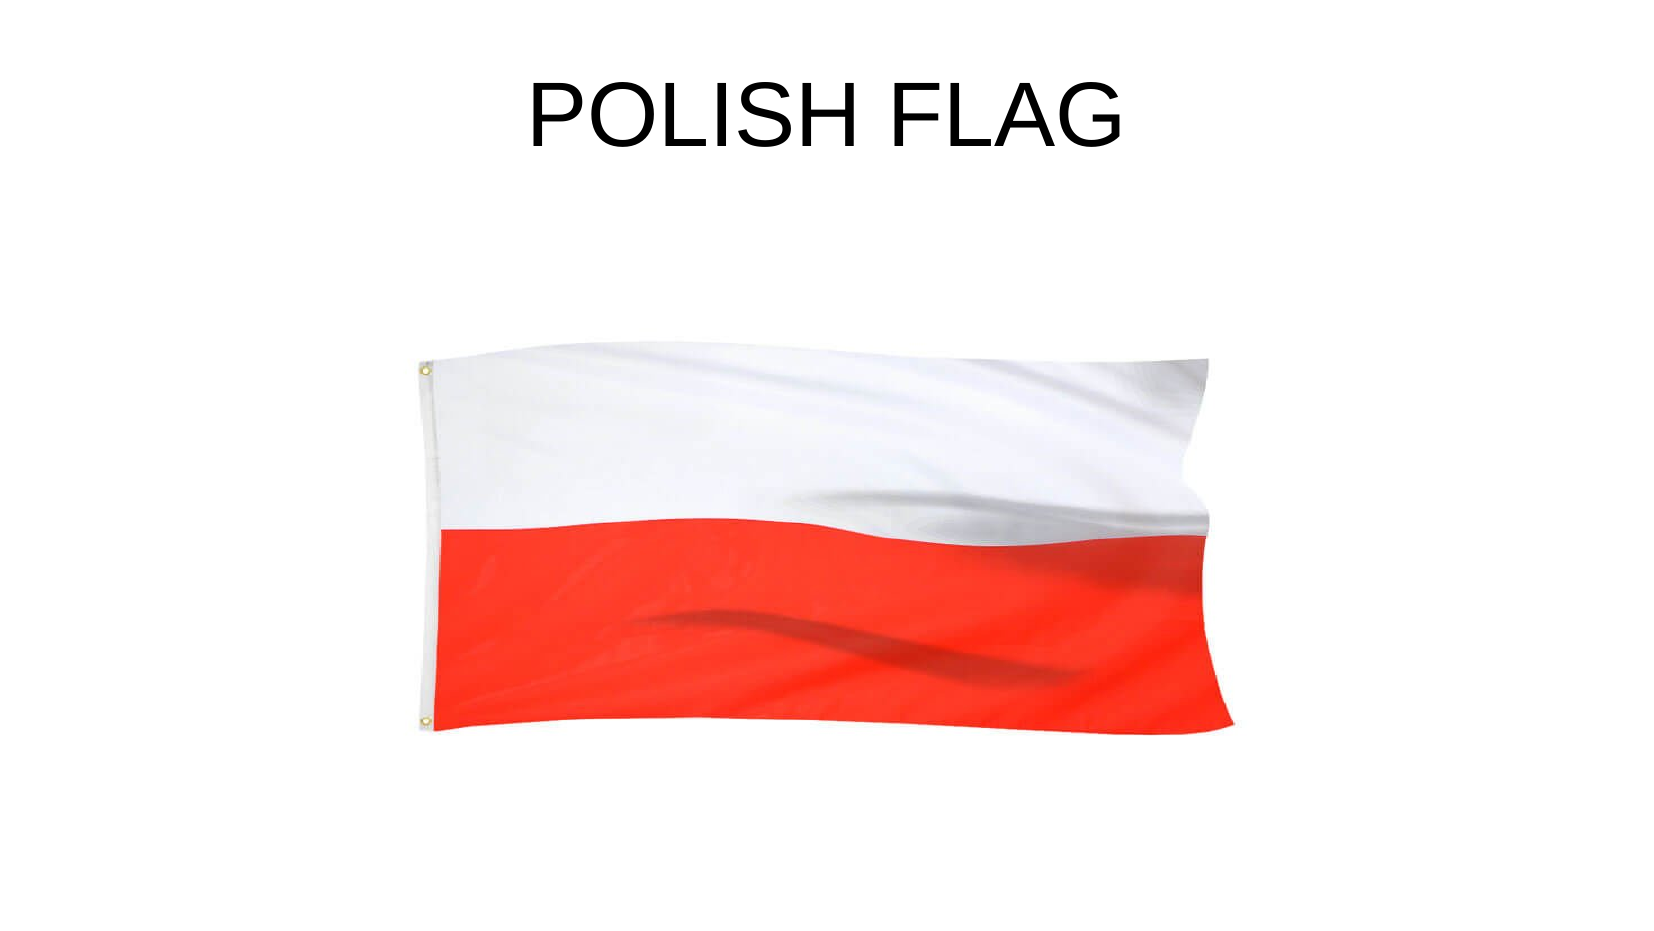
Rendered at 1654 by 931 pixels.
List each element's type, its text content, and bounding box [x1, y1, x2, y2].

title POLISH FLAG [82, 37, 1571, 193]
picture [369, 162, 1270, 916]
